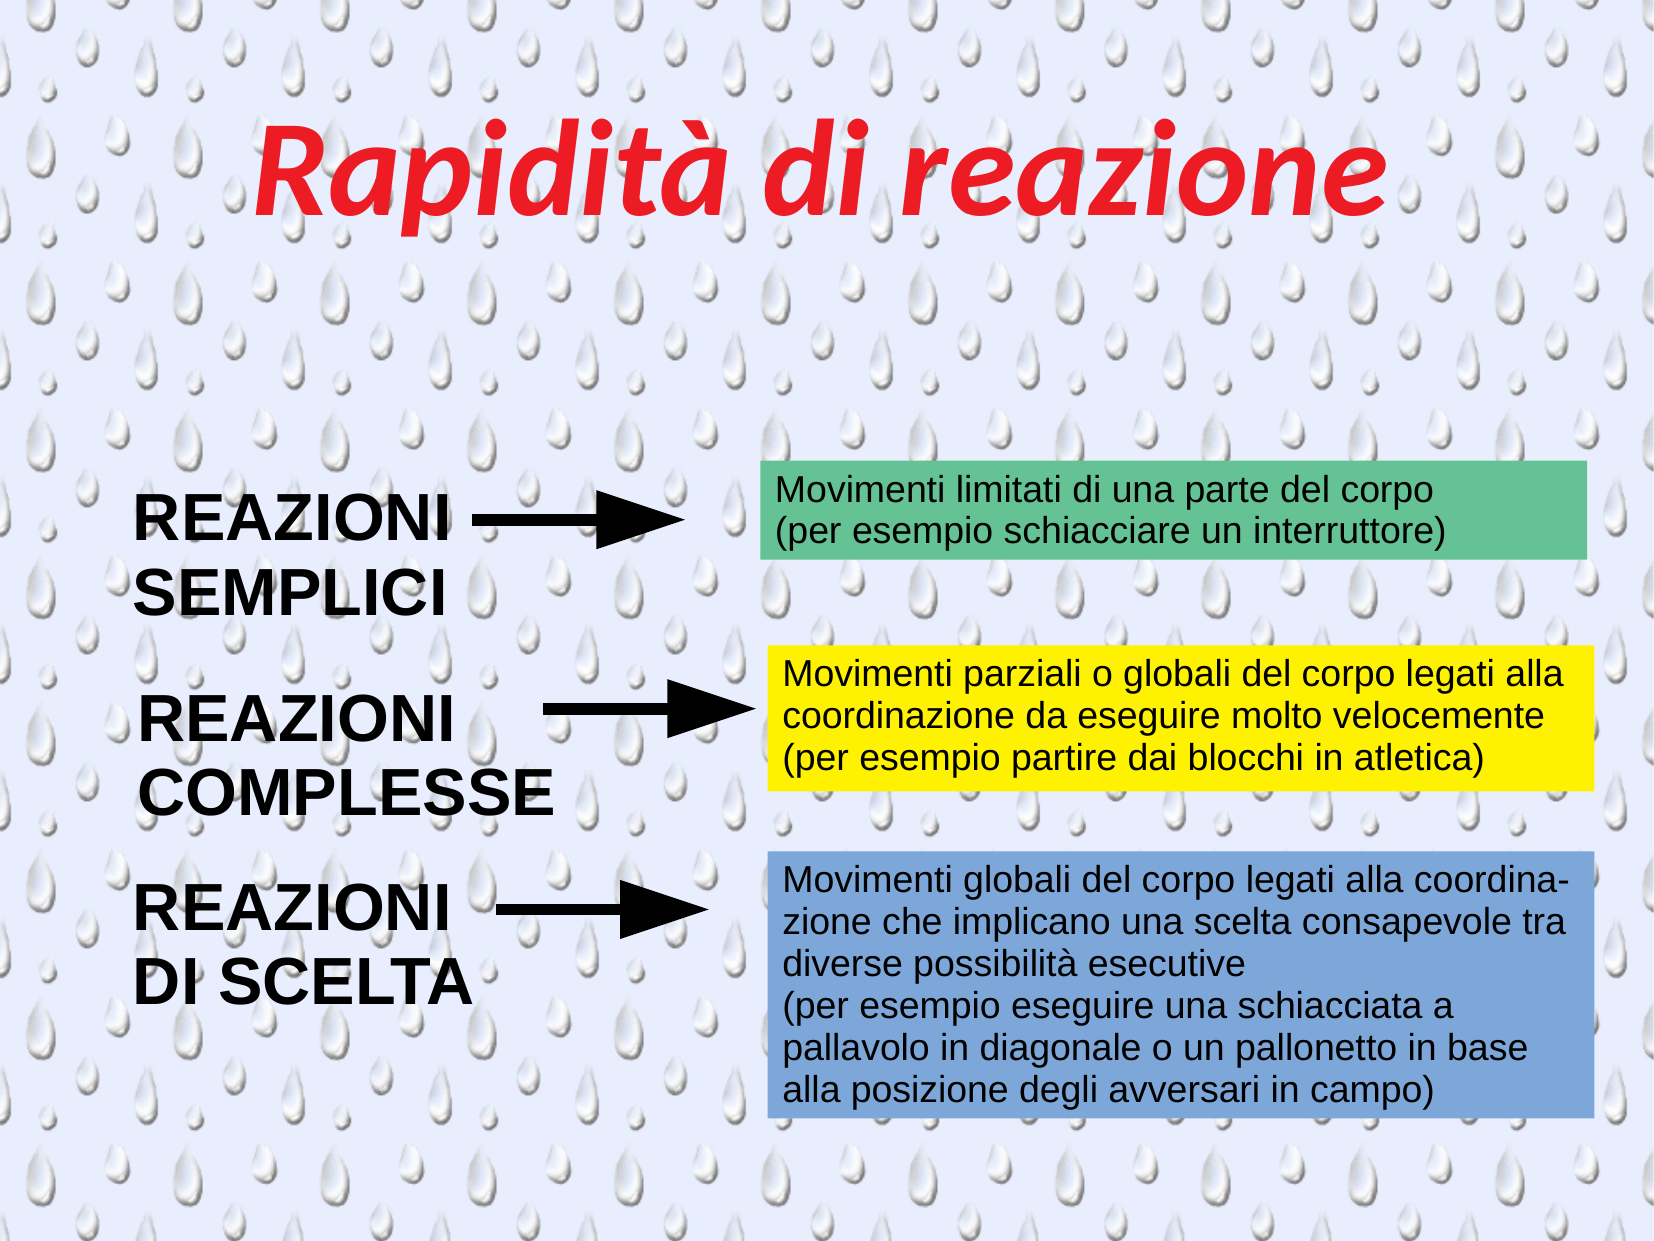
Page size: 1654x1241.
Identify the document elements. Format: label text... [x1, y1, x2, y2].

text_box REAZIONI COMPLESSE [122, 673, 690, 838]
text_box REAZIONI DI SCELTA [118, 862, 556, 1027]
text_box Movimenti limitati di una parte del corpo (per esempio schiacciare un interruttore) [760, 460, 1588, 560]
text_box Rapidità di reazione [236, 85, 1548, 402]
picture [0, 0, 1654, 1241]
text_box Movimenti parziali o globali del corpo legati alla coordinazione da eseguire molto velocemente (per esempio partire dai blocchi in atletica) [767, 645, 1595, 792]
text_box REAZIONI SEMPLICI [118, 472, 556, 638]
text_box Movimenti globali del corpo legati alla coordina-zione che implicano una scelta consapevole tra diverse possibilità esecutive (per esempio eseguire una schiacciata a pallavolo in diagonale o un pallonetto in base alla posizione degli avversari in campo) [767, 851, 1595, 1119]
